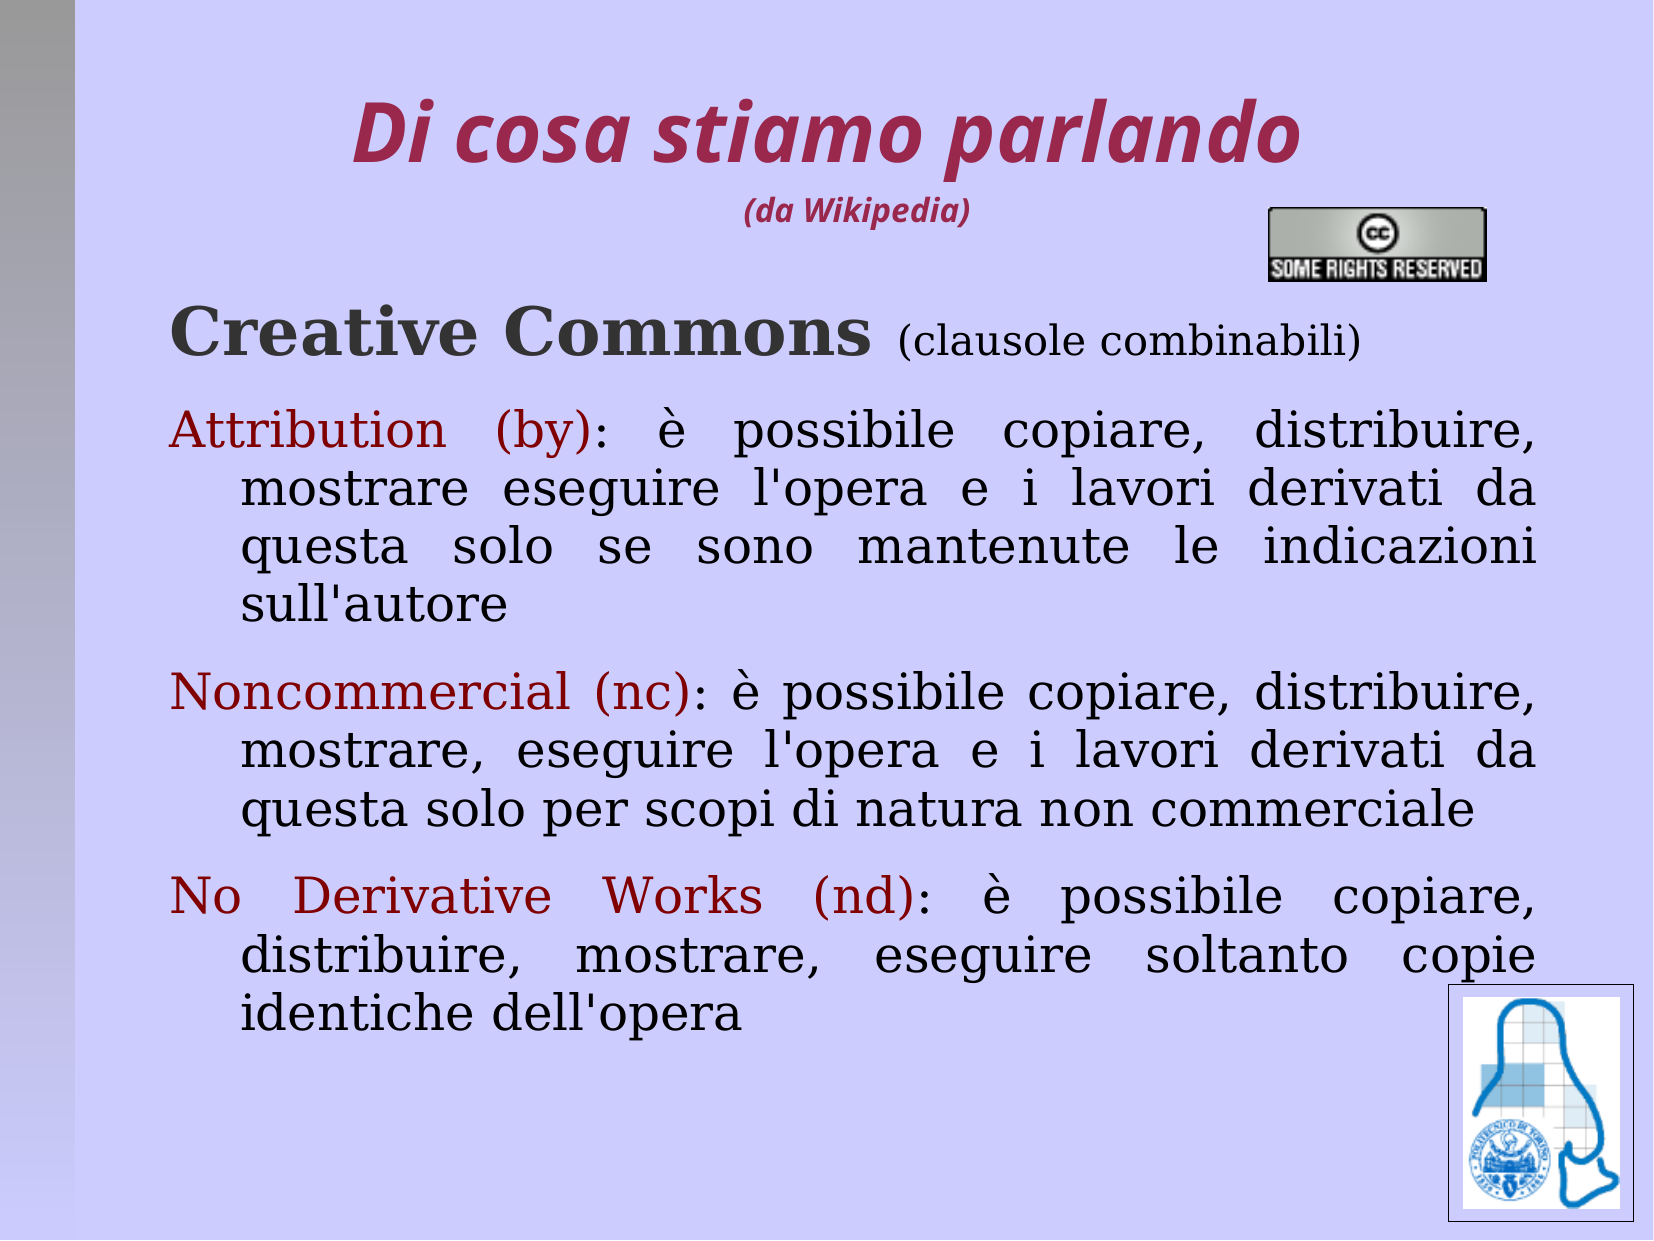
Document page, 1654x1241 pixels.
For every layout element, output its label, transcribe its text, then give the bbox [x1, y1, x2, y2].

picture [1268, 207, 1487, 282]
title Di cosa stiamo parlando (da Wikipedia) [121, 49, 1534, 257]
list Creative Commons (clausole combinabili) Attribution (by): è possibile copiare, distribuire, mostrare eseguire l'opera e i lavori derivati da questa solo se sono mantenute le indicazioni sull'autore Noncommercial (nc): è possibile copiare, distribuire, mostrare, eseguire l'opera e i lavori derivati da questa solo per scopi di natura non commerciale No Derivative Works (nd): è possibile copiare, distribuire, mostrare, eseguire soltanto copie identiche dell'opera [157, 292, 1539, 1075]
picture [1463, 997, 1620, 1209]
